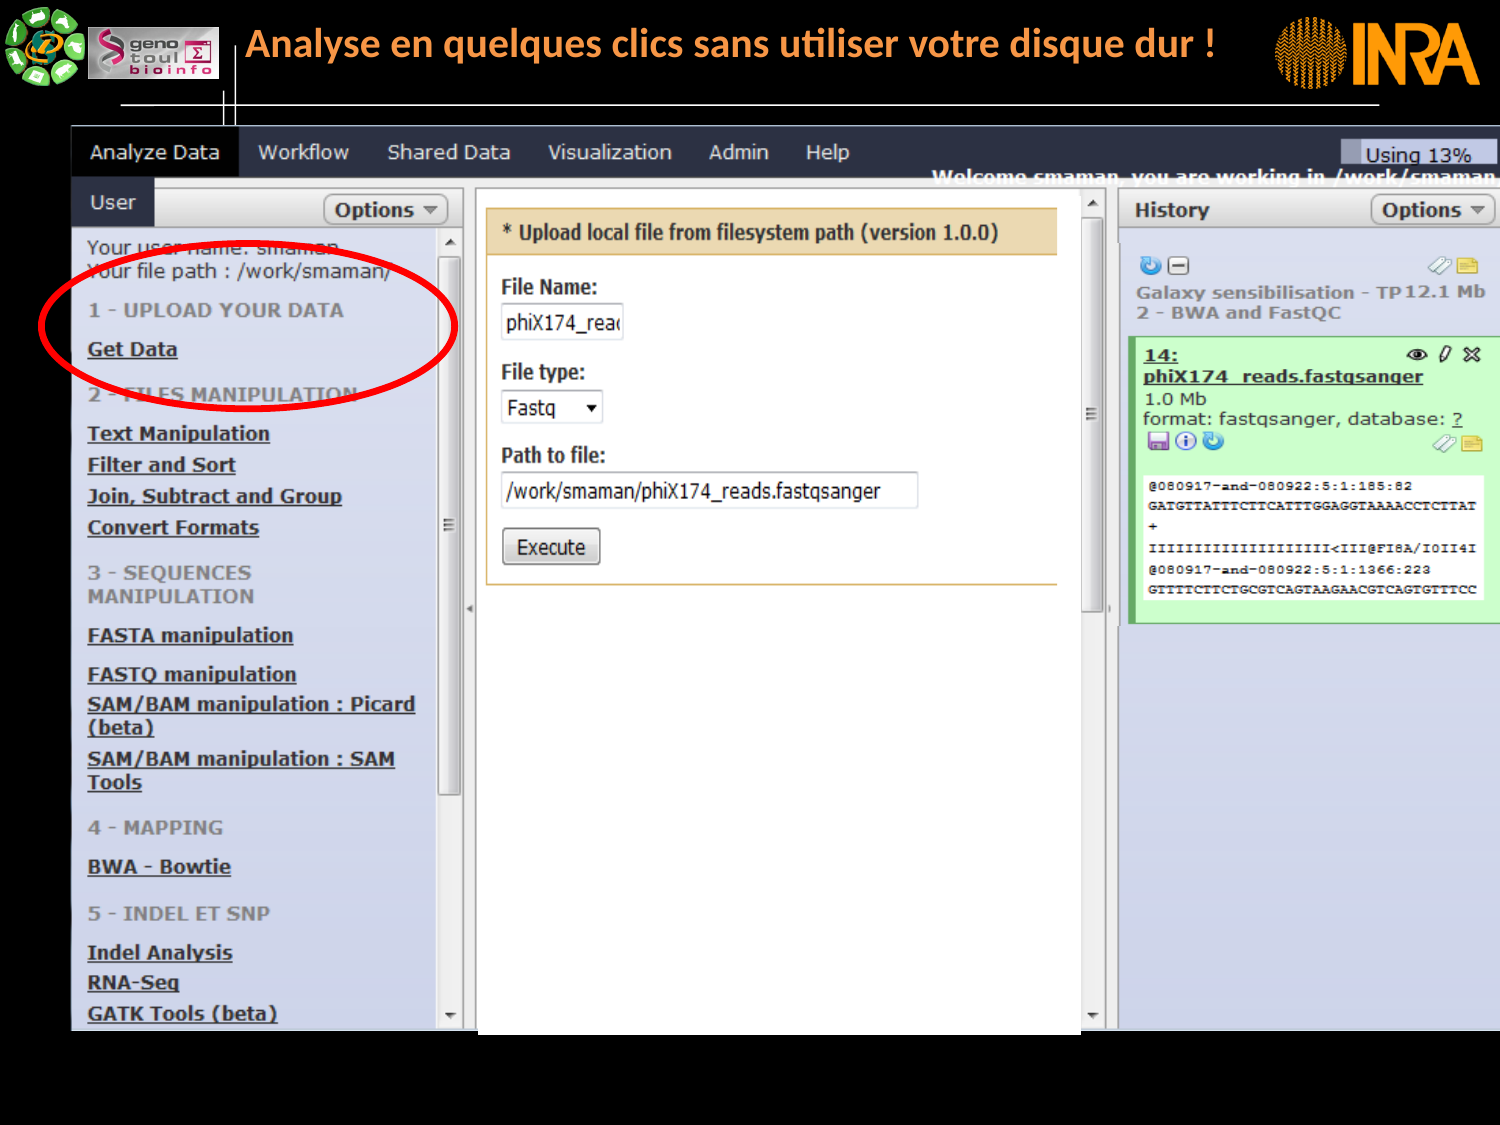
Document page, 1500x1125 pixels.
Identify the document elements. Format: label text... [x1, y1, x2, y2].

picture [70, 247, 451, 405]
picture [70, 125, 1500, 1031]
text_box [478, 196, 1081, 1035]
text_box Analyse en quelques clics sans utiliser votre disque dur ! [230, 19, 1400, 86]
